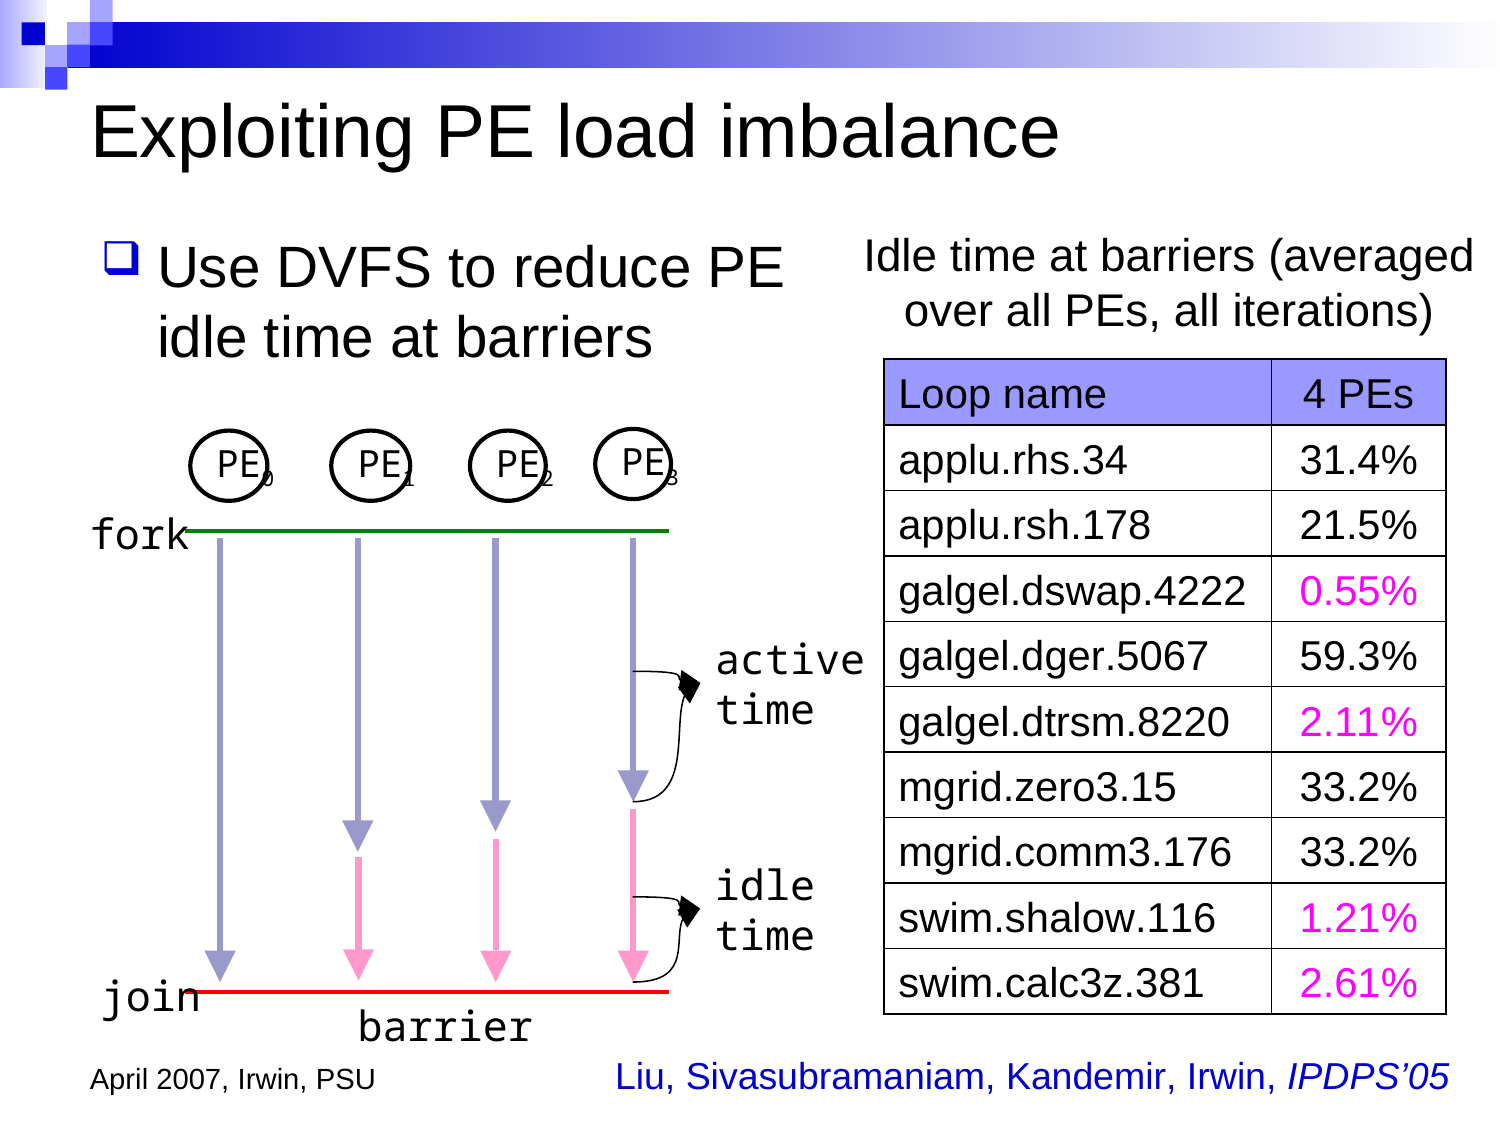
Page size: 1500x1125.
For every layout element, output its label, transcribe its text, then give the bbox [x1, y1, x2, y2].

text_box PE2 [469, 430, 546, 501]
title Exploiting PE load imbalance [75, 74, 1426, 175]
table_cell 33.2% [1272, 818, 1445, 882]
table_header 4 PEs [1272, 360, 1445, 424]
table_cell galgel.dtrsm.8220 [885, 687, 1271, 751]
table_cell 59.3% [1272, 622, 1445, 686]
text_box PE3 [595, 428, 672, 500]
text_box join [86, 961, 216, 1028]
table_cell galgel.dger.5067 [885, 622, 1271, 686]
text_box PE0 [190, 430, 268, 501]
table_cell applu.rhs.34 [885, 426, 1271, 490]
table_header Loop name [885, 360, 1271, 424]
table_cell swim.calc3z.381 [885, 949, 1271, 1013]
table_cell 1.21% [1272, 884, 1445, 948]
table_cell 2.11% [1272, 687, 1445, 751]
text_box fork [74, 500, 205, 567]
text_box April 2007, Irwin, PSU [74, 1024, 426, 1103]
table_cell mgrid.comm3.176 [885, 818, 1271, 882]
table_cell mgrid.zero3.15 [885, 753, 1271, 817]
table_cell swim.shalow.116 [885, 884, 1271, 948]
text_box active time [700, 625, 881, 741]
table_cell 31.4% [1272, 426, 1445, 490]
text_box PE1 [331, 430, 411, 501]
table_cell galgel.dswap.4222 [885, 557, 1271, 621]
text_box Liu, Sivasubramaniam, Kandemir, Irwin, IPDPS’05 [600, 1044, 1488, 1107]
text_box barrier [342, 992, 548, 1058]
text_box Use DVFS to reduce PE idle time at barriers [86, 221, 817, 374]
table_cell 33.2% [1272, 753, 1445, 817]
table_cell applu.rsh.178 [885, 491, 1271, 555]
table_cell 2.61% [1272, 949, 1445, 1013]
table_cell 21.5% [1272, 491, 1445, 555]
text_box Idle time at barriers (averaged over all PEs, all iterations) [848, 218, 1490, 344]
table_cell 0.55% [1272, 557, 1445, 621]
text_box idle time [700, 850, 830, 967]
